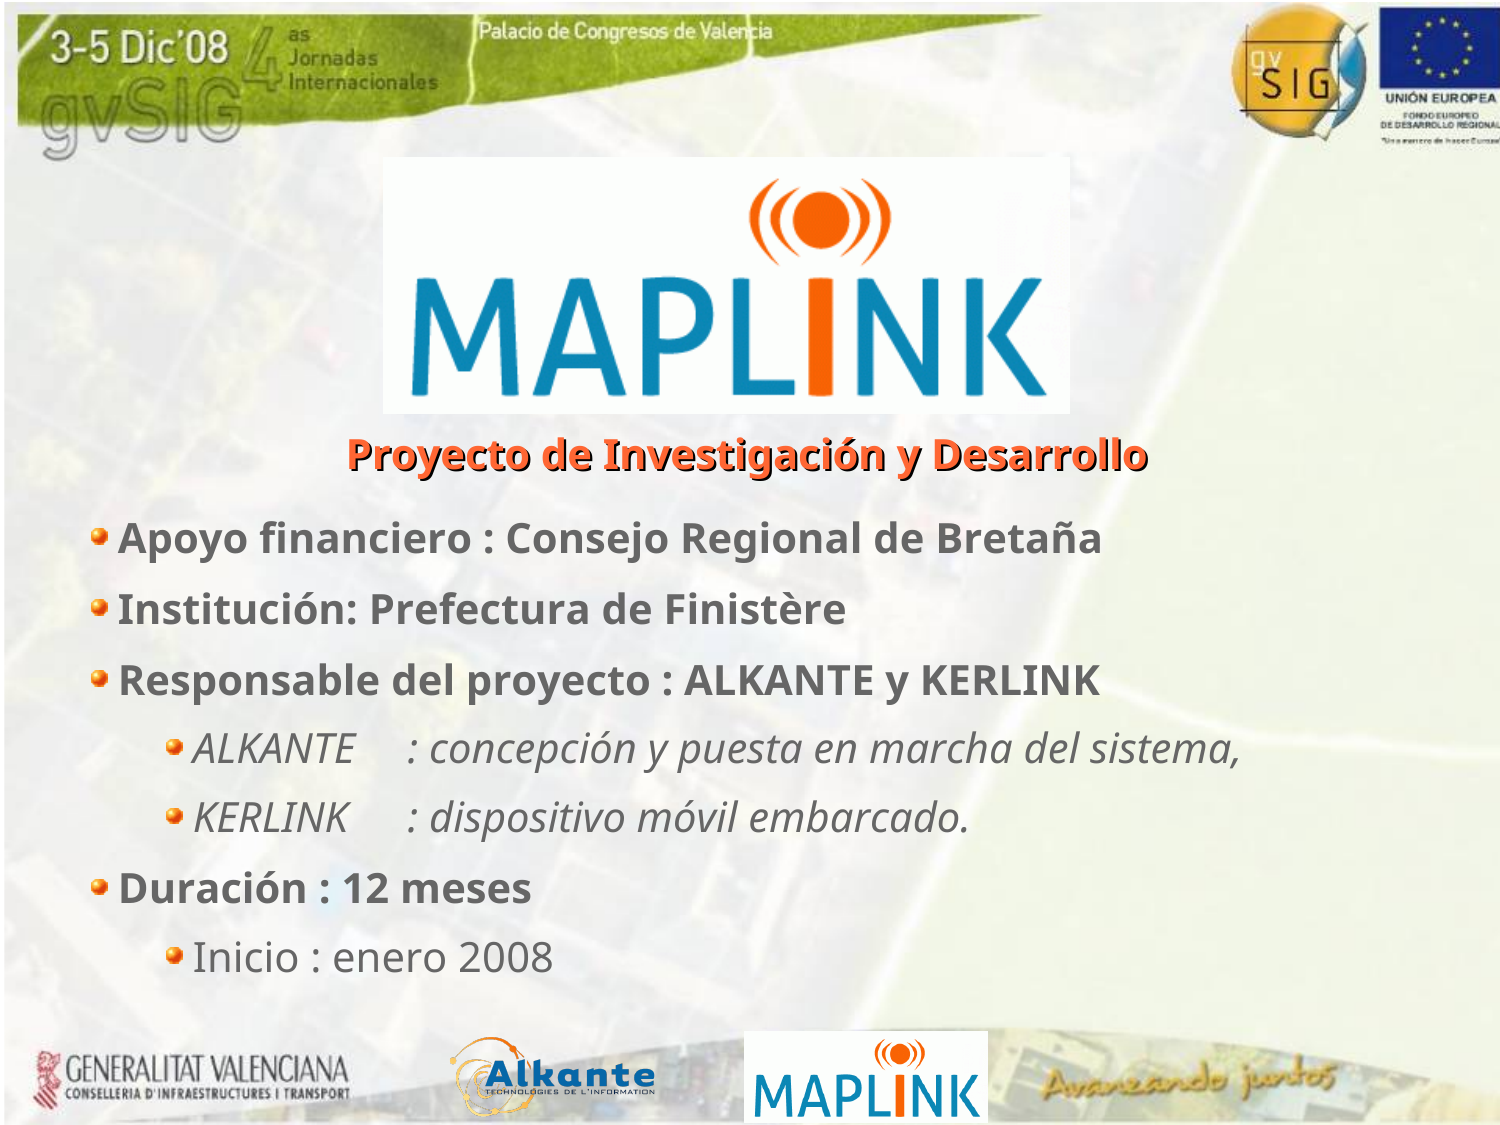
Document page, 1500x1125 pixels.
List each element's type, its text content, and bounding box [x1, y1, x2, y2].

text_box Proyecto de Investigación y Desarrollo [47, 374, 1447, 531]
text_box Apoyo financiero : Consejo Regional de Bretaña Institución: Prefectura de Finistère Responsable del proyecto : ALKANTE y KERLINK ALKANTE : concepción y puesta en marcha del sistema, KERLINK : dispositivo móvil embarcado. Duración : 12 meses Inicio : enero 2008 [76, 503, 1477, 1022]
picture [4, 2, 1500, 1125]
